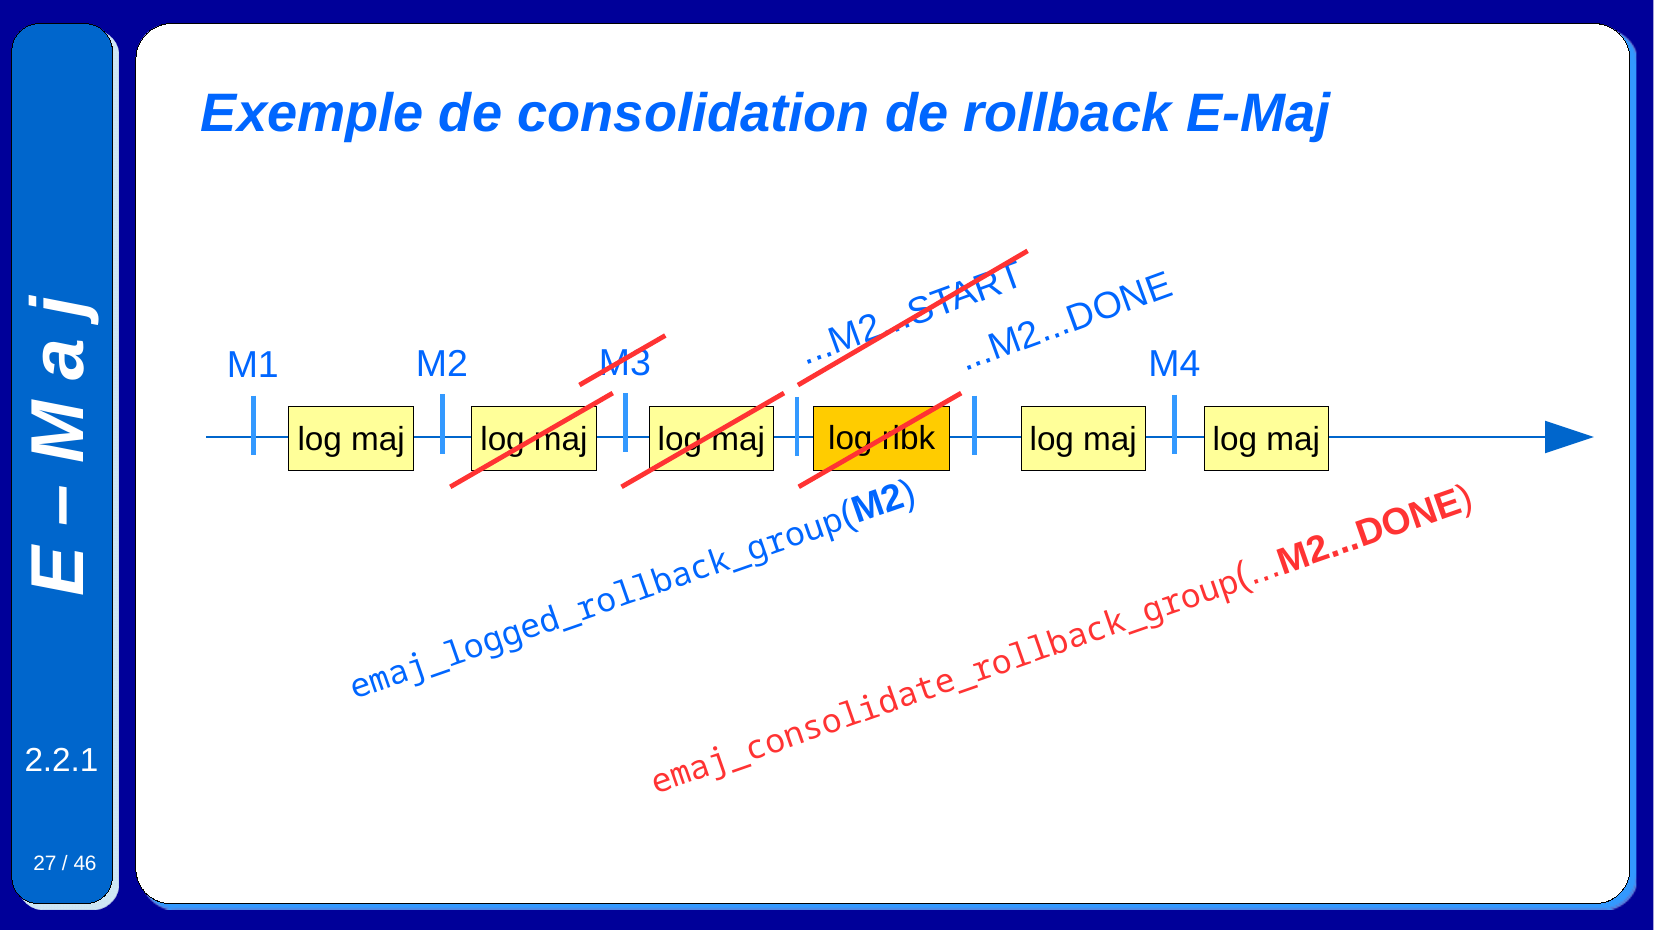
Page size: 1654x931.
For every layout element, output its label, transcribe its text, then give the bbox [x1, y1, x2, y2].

text_box M4 [1133, 335, 1216, 393]
text_box log maj [1021, 406, 1146, 471]
text_box M2 [401, 335, 483, 393]
text_box log maj [649, 406, 755, 467]
text_box emaj_consolidate_rollback_group(...M2...DONE) [627, 462, 1499, 825]
text_box ...M2...START [777, 241, 1046, 383]
text_box emaj_logged_rollback_group(M2) [326, 471, 941, 731]
text_box M1 [212, 336, 294, 394]
title Exemple de consolidation de rollback E-Maj [200, 34, 1575, 191]
text_box log maj [471, 406, 583, 471]
text_box log maj [1204, 406, 1329, 471]
text_box log maj [656, 406, 774, 471]
text_box ...M2...DONE [937, 250, 1195, 391]
text_box log rlbk [813, 406, 932, 471]
text_box log rlbk [833, 406, 950, 471]
text_box log maj [288, 406, 414, 471]
text_box log maj [485, 406, 597, 471]
text_box M3 [584, 334, 661, 379]
text_box M3 [584, 339, 666, 392]
